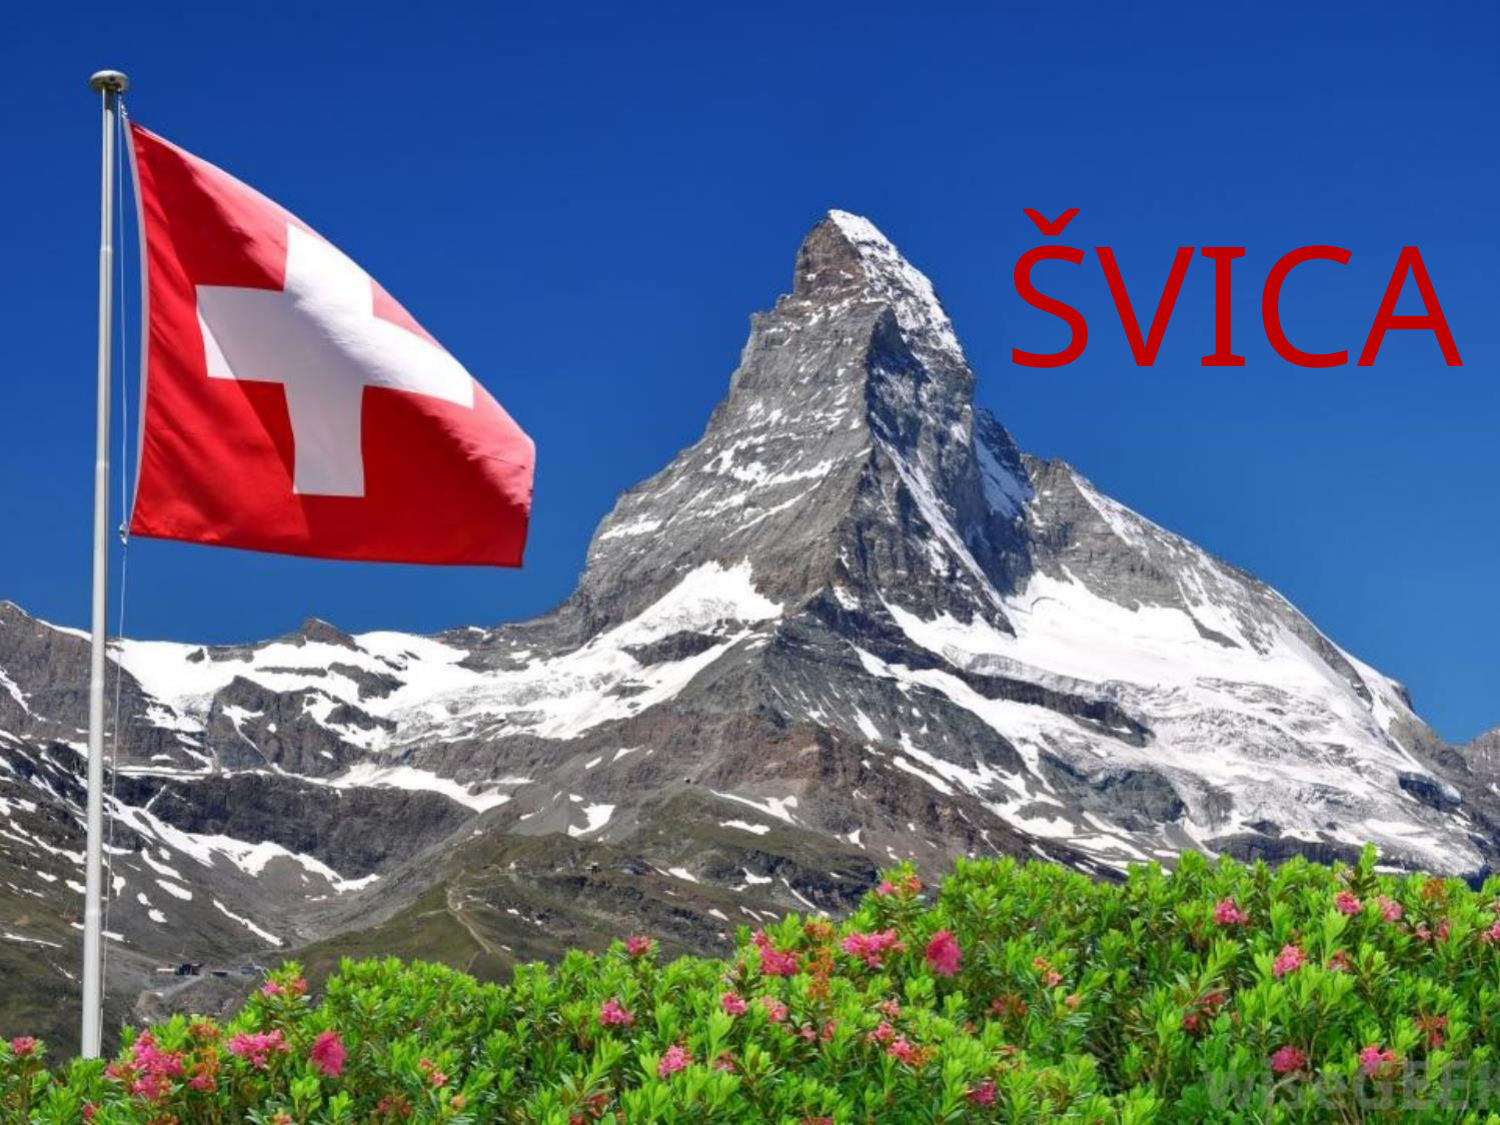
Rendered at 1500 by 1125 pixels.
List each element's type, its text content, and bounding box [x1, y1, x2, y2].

picture [0, 0, 1500, 1125]
title ŠVICA [620, 179, 1500, 421]
